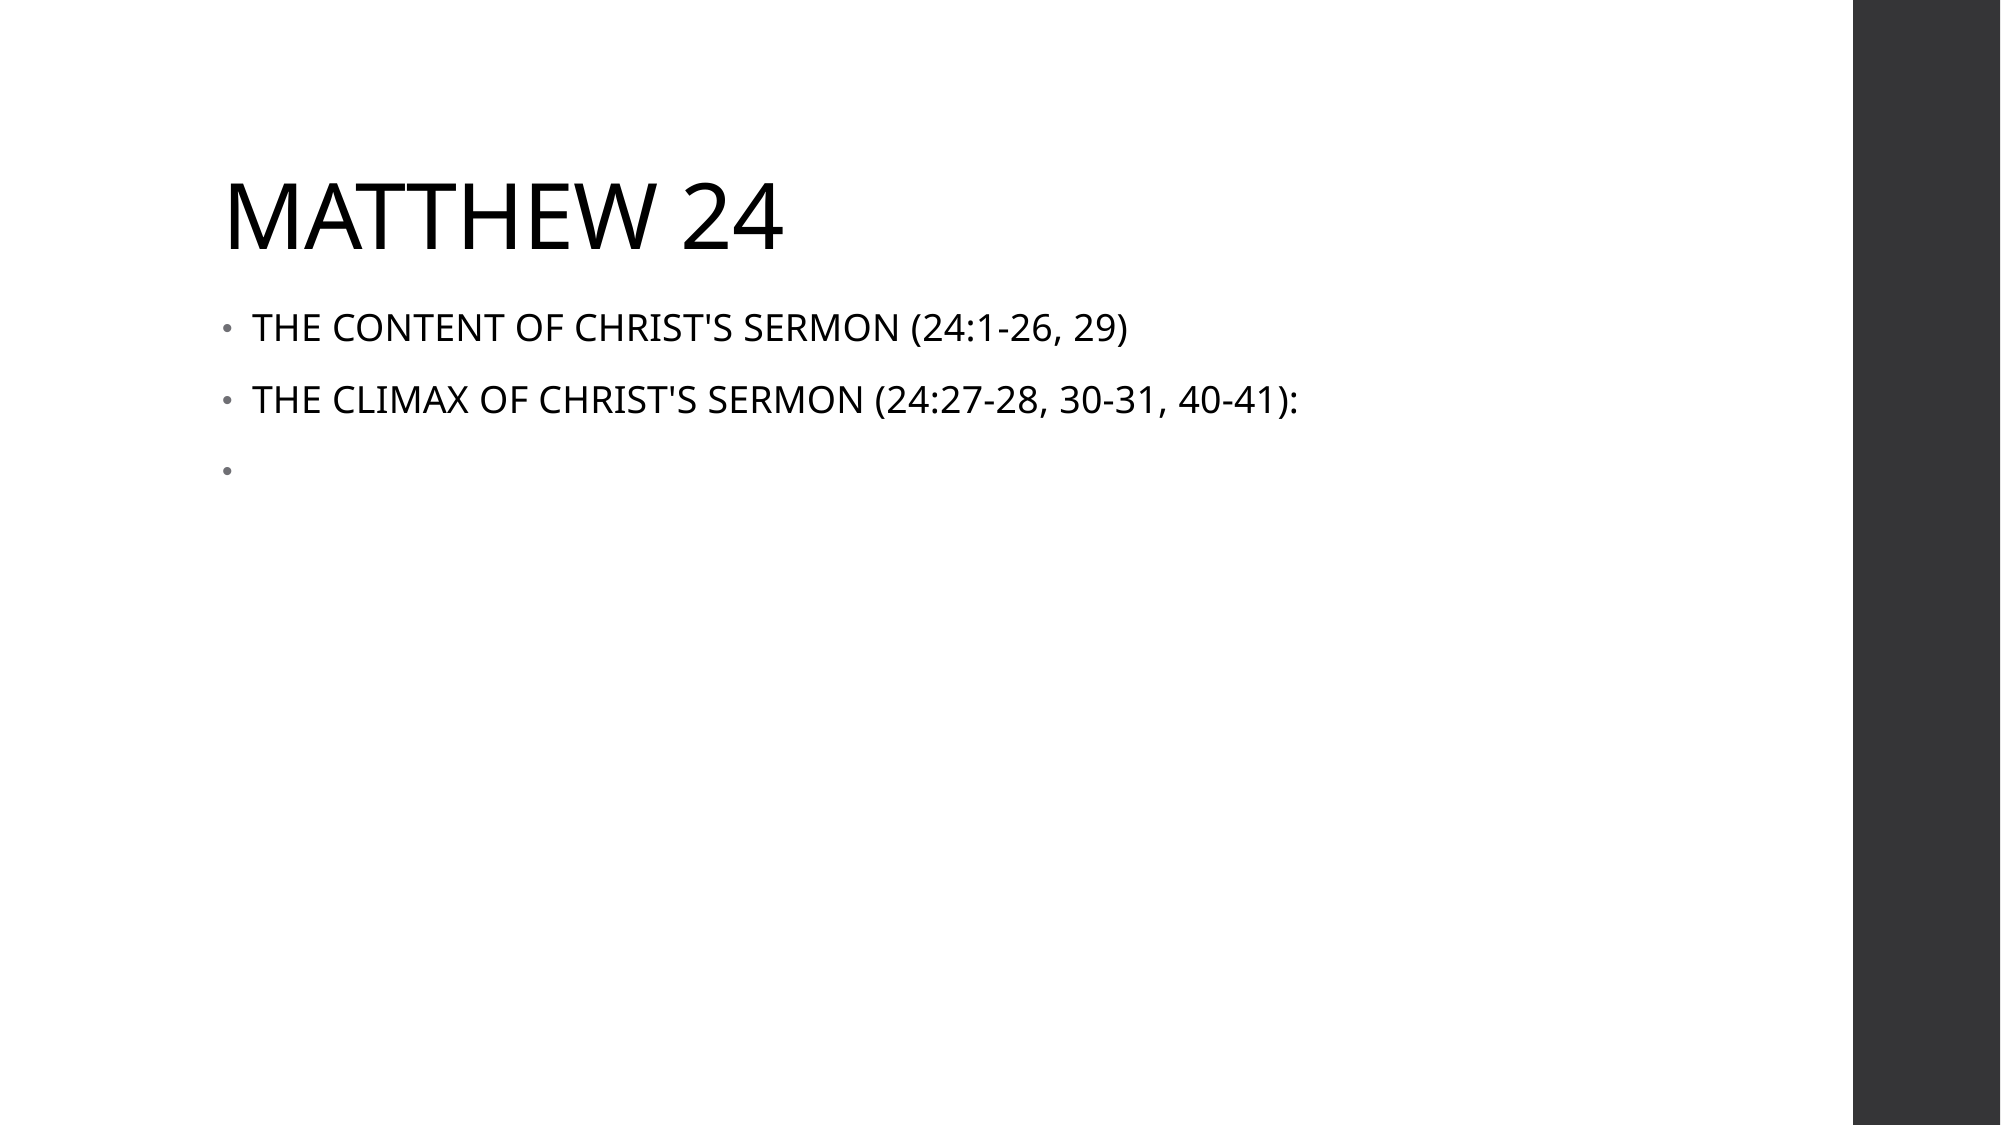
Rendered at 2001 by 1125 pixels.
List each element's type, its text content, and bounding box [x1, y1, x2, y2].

title MATTHEW 24 [206, 60, 1797, 278]
list THE CONTENT OF CHRIST'S SERMON (24:1-26, 29) THE CLIMAX OF CHRIST'S SERMON (24:27-28, 30-31, 40-41): [206, 299, 1617, 1014]
